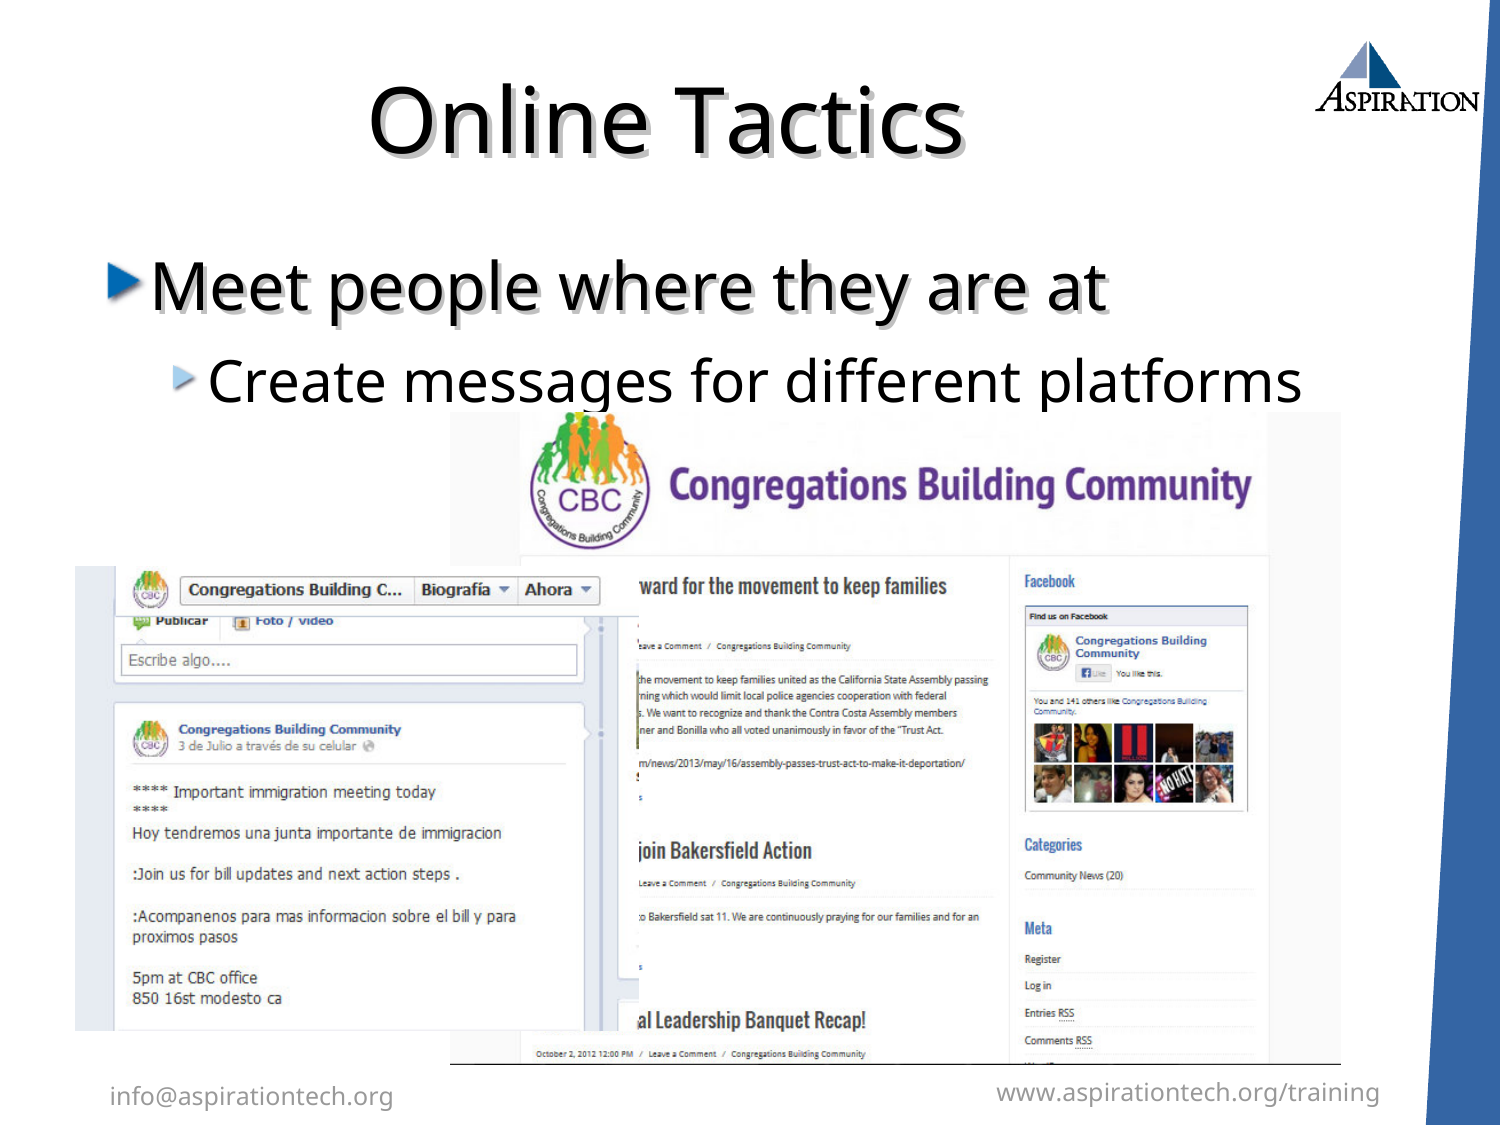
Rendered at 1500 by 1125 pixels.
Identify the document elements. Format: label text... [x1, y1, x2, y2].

picture [1315, 41, 1480, 120]
list Meet people where they are at Create messages for different platforms [49, 238, 1447, 892]
title Online Tactics [49, 19, 1284, 206]
picture [75, 412, 1341, 1066]
